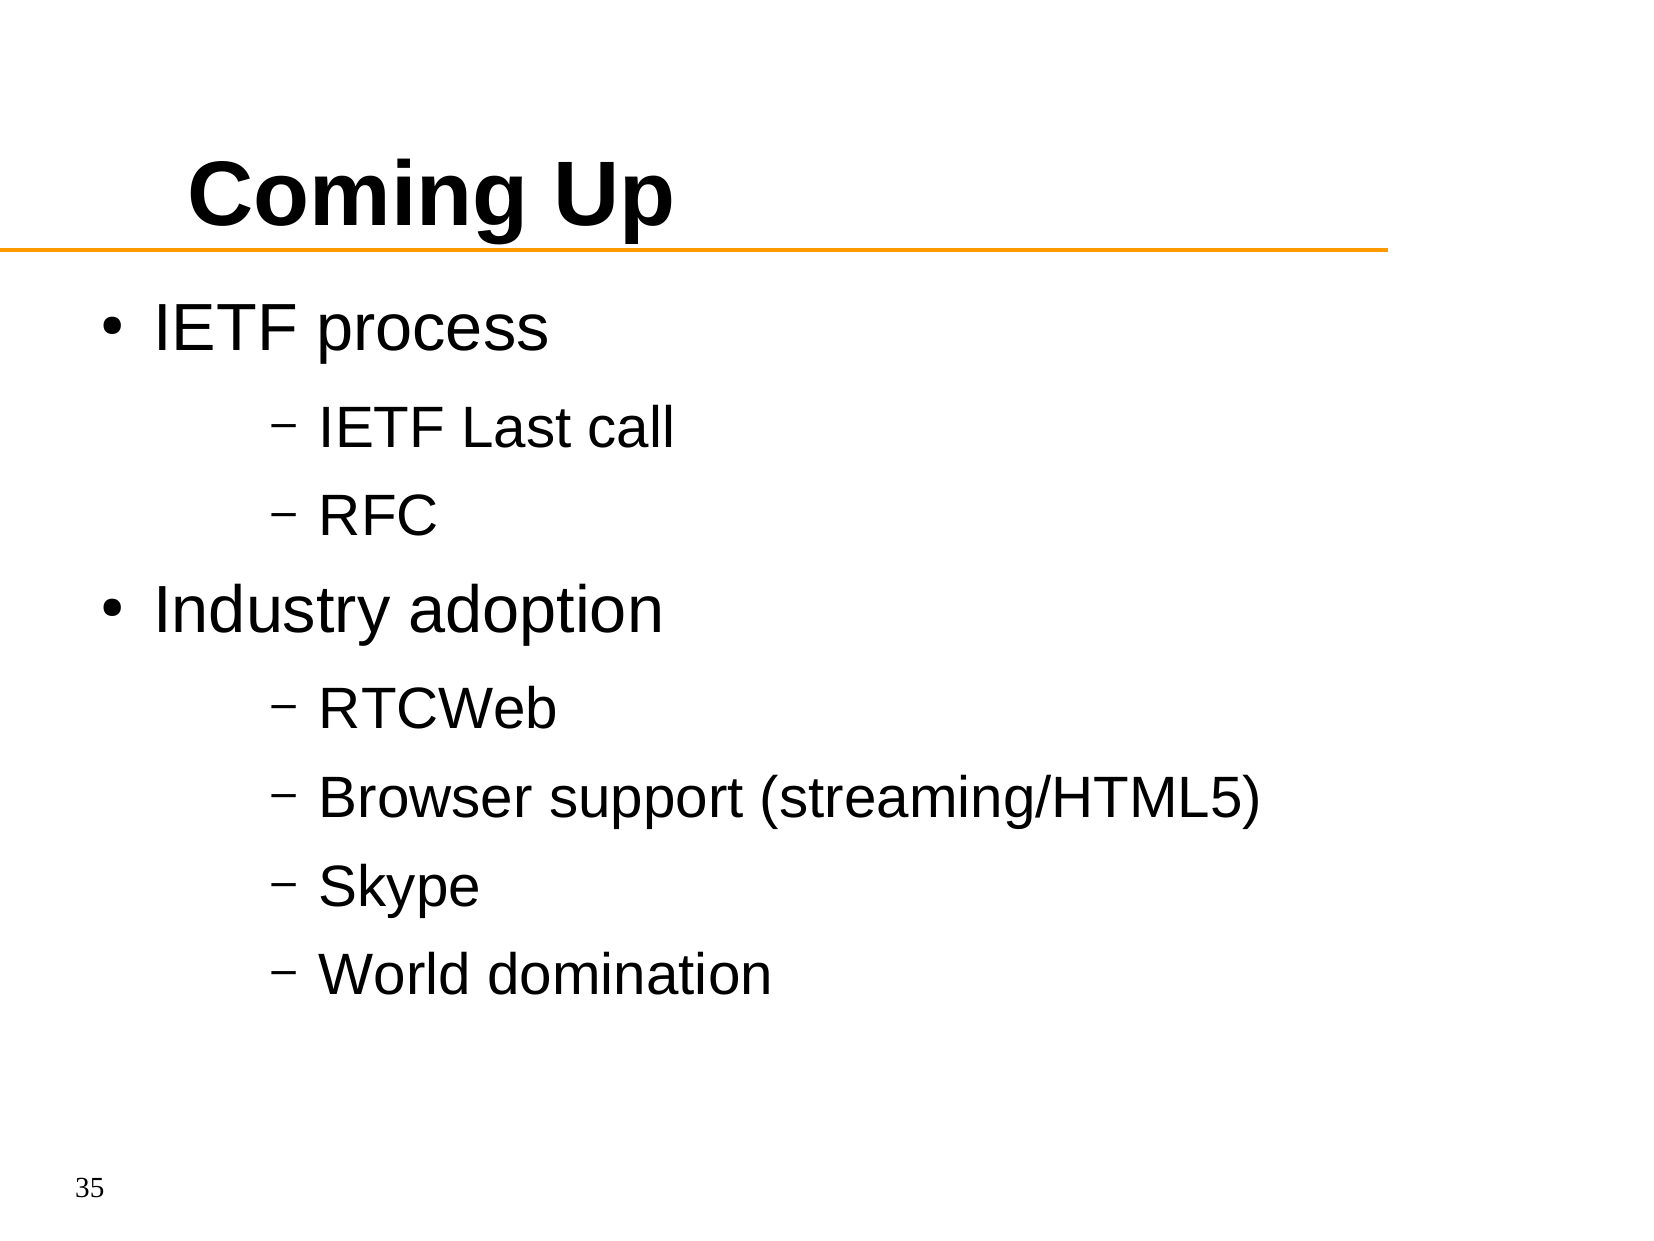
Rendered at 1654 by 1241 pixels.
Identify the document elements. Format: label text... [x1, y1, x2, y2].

list IETF process IETF Last call RFC Industry adoption RTCWeb Browser support (streaming/HTML5) Skype World domination [82, 290, 1571, 1094]
title Coming Up [187, 52, 1571, 245]
